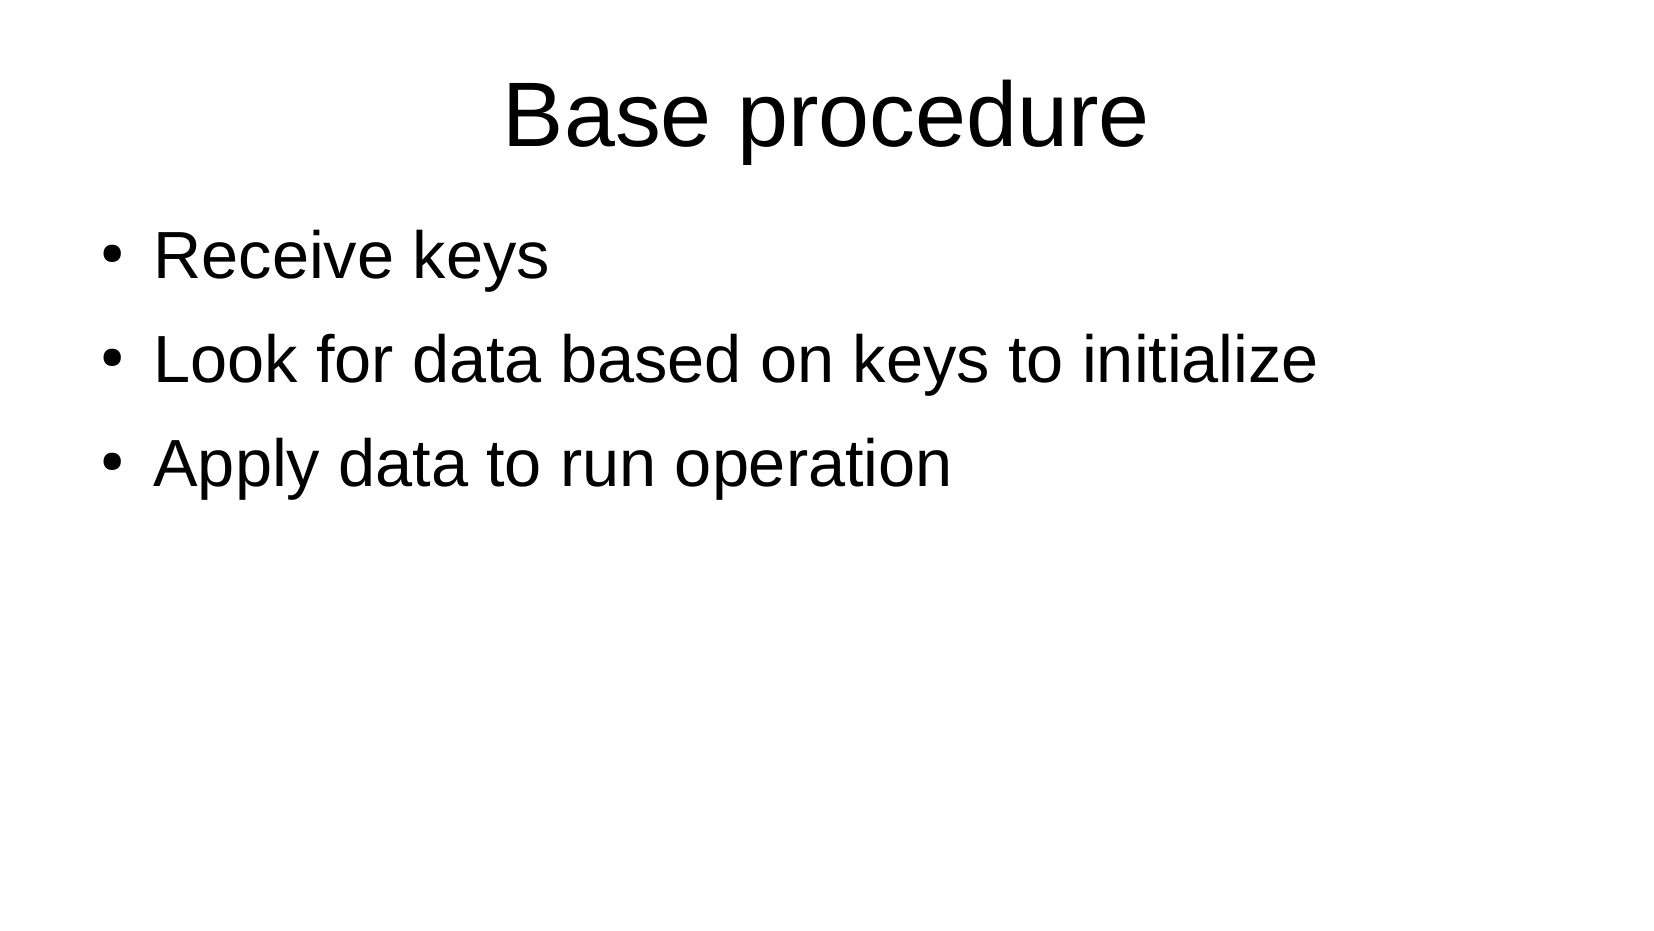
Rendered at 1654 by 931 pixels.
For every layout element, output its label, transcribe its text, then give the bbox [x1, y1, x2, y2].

title Base procedure [82, 37, 1571, 193]
list Receive keys Look for data based on keys to initialize Apply data to run operation [82, 217, 1571, 758]
